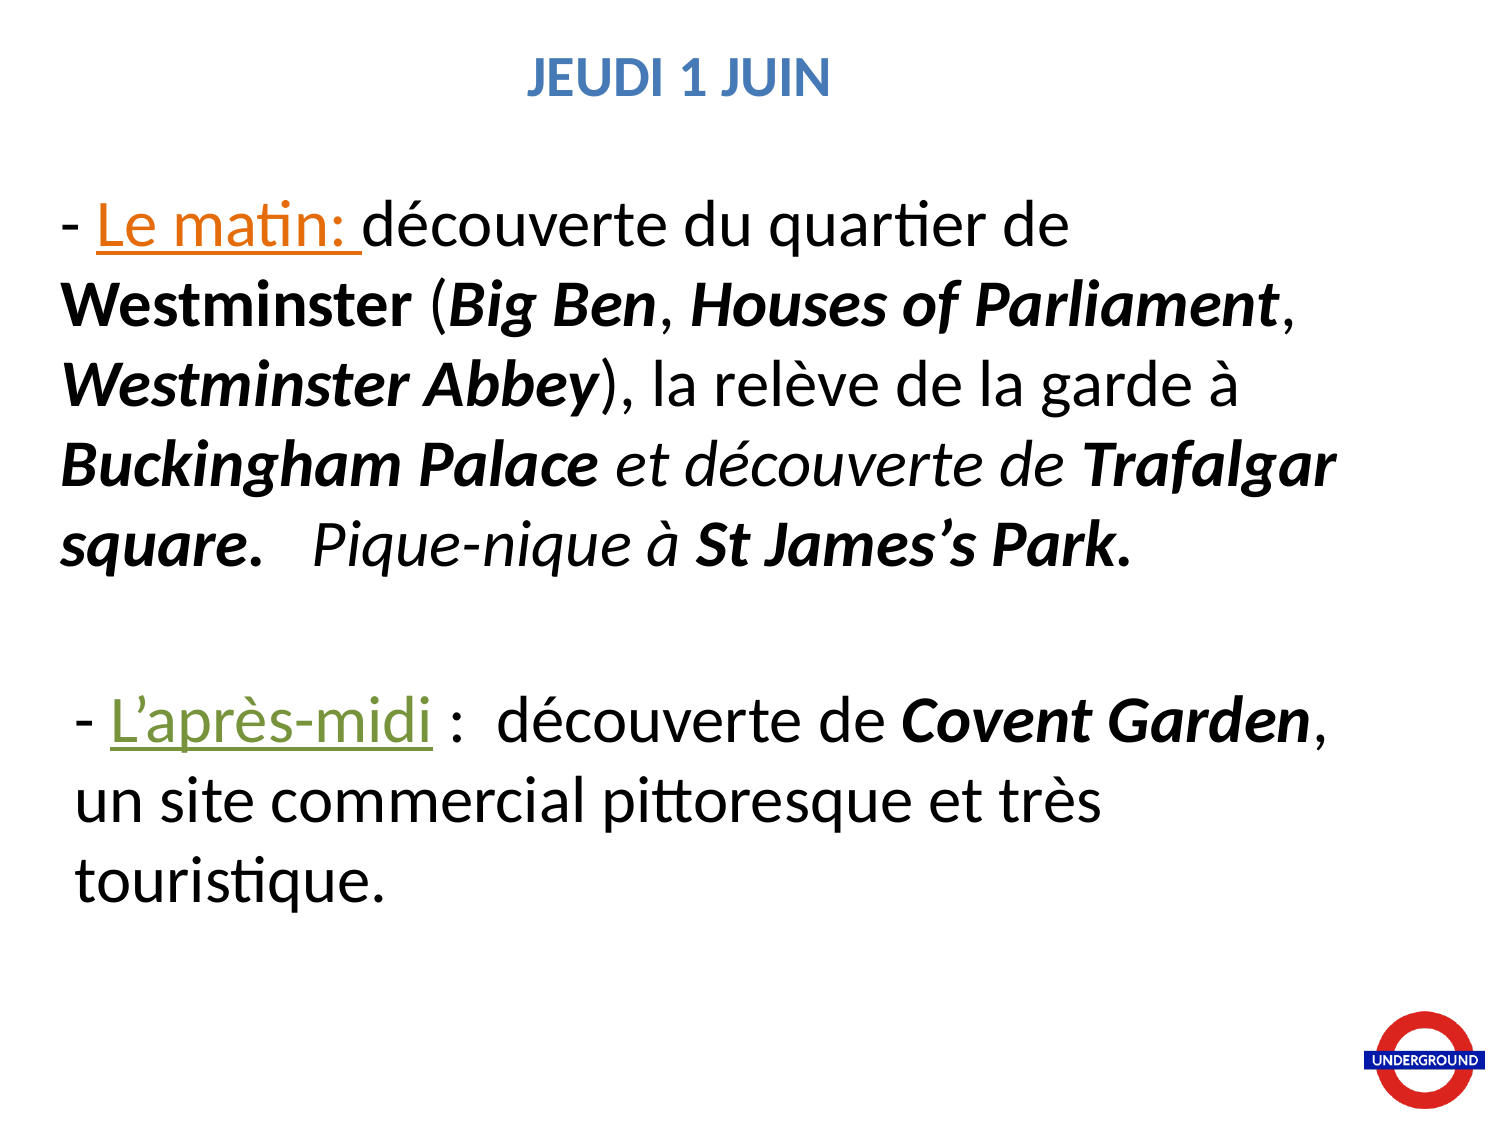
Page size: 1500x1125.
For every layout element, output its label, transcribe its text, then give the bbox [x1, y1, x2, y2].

text_box - Le matin: découverte du quartier de Westminster (Big Ben, Houses of Parliament, Westminster Abbey), la relève de la garde à Buckingham Palace et découverte de Trafalgar square. Pique-nique à St James’s Park. [45, 172, 1428, 588]
text_box - L’après-midi : découverte de Covent Garden, un site commercial pittoresque et très touristique. [60, 668, 1419, 1125]
title JEUDI 1 JUIN [454, 30, 906, 147]
picture [1364, 1011, 1485, 1110]
